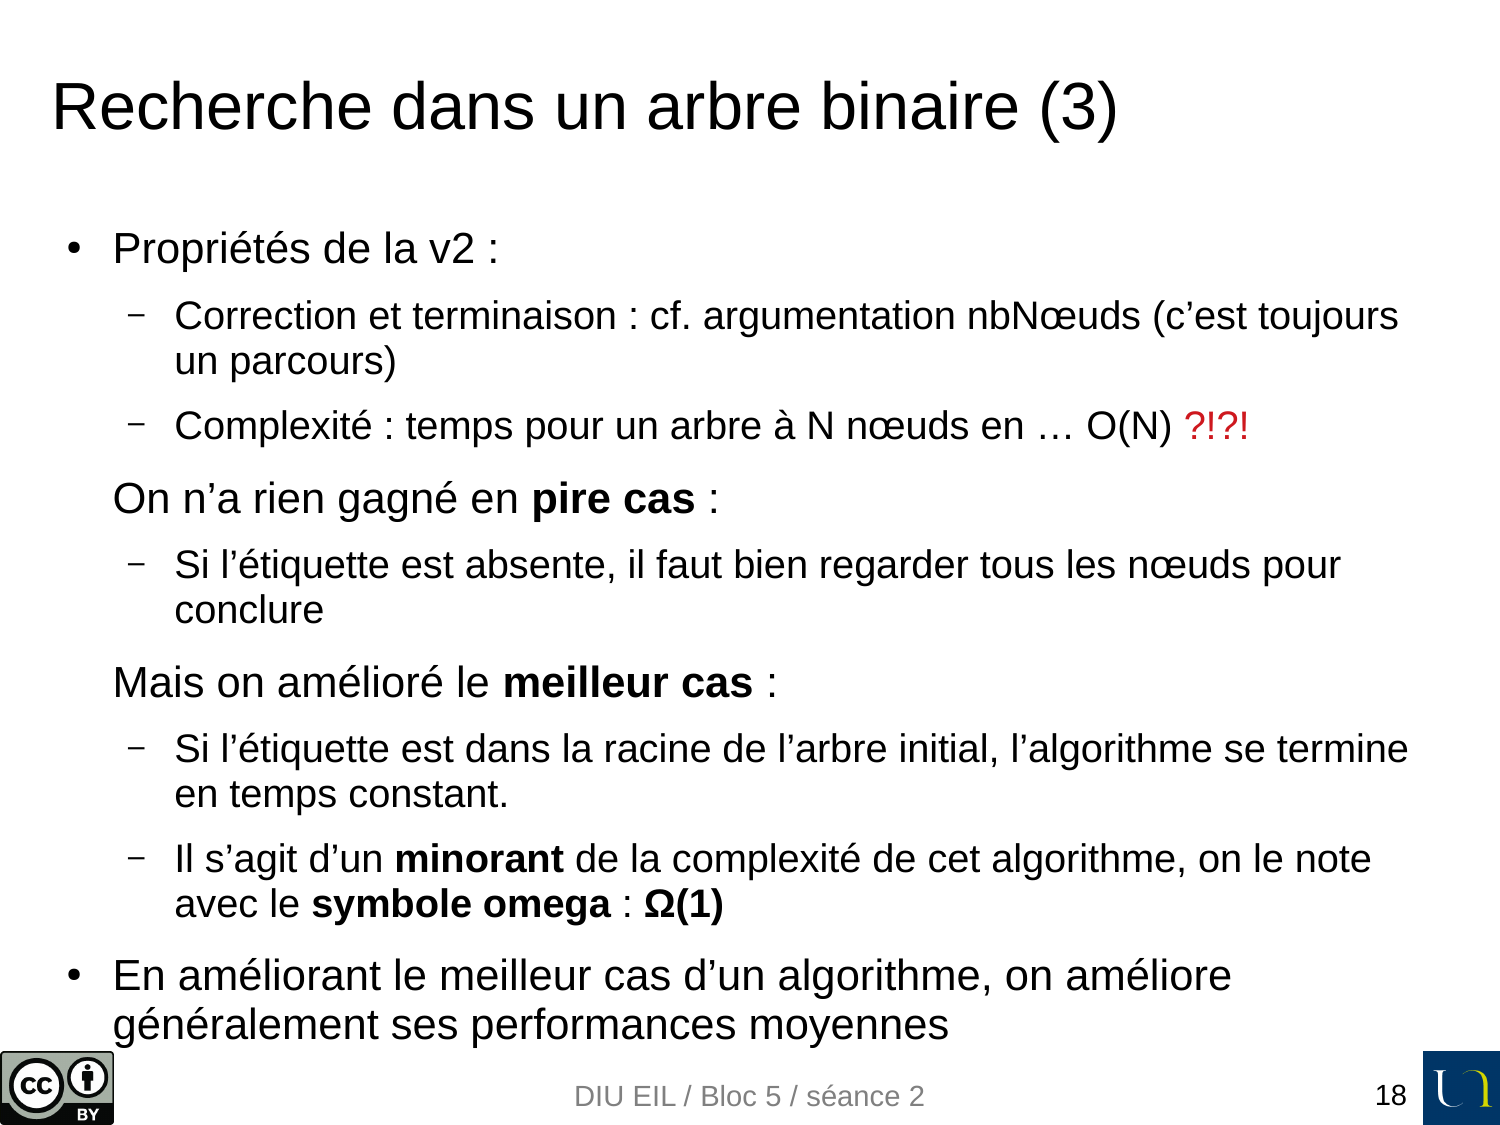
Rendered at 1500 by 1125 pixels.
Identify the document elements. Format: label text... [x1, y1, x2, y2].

list Propriétés de la v2 : Correction et terminaison : cf. argumentation nbNœuds (c’est toujours un parcours) Complexité : temps pour un arbre à N nœuds en … O(N) ?!?! On n’a rien gagné en pire cas : Si l’étiquette est absente, il faut bien regarder tous les nœuds pour conclure Mais on amélioré le meilleur cas : Si l’étiquette est dans la racine de l’arbre initial, l’algorithme se termine en temps constant. Il s’agit d’un minorant de la complexité de cet algorithme, on le note avec le symbole omega : Ω(1) En améliorant le meilleur cas d’un algorithme, on améliore généralement ses performances moyennes [51, 224, 1449, 1052]
title Recherche dans un arbre binaire (3) [51, 44, 1449, 170]
picture [0, 1051, 114, 1125]
picture [1417, 1051, 1500, 1125]
